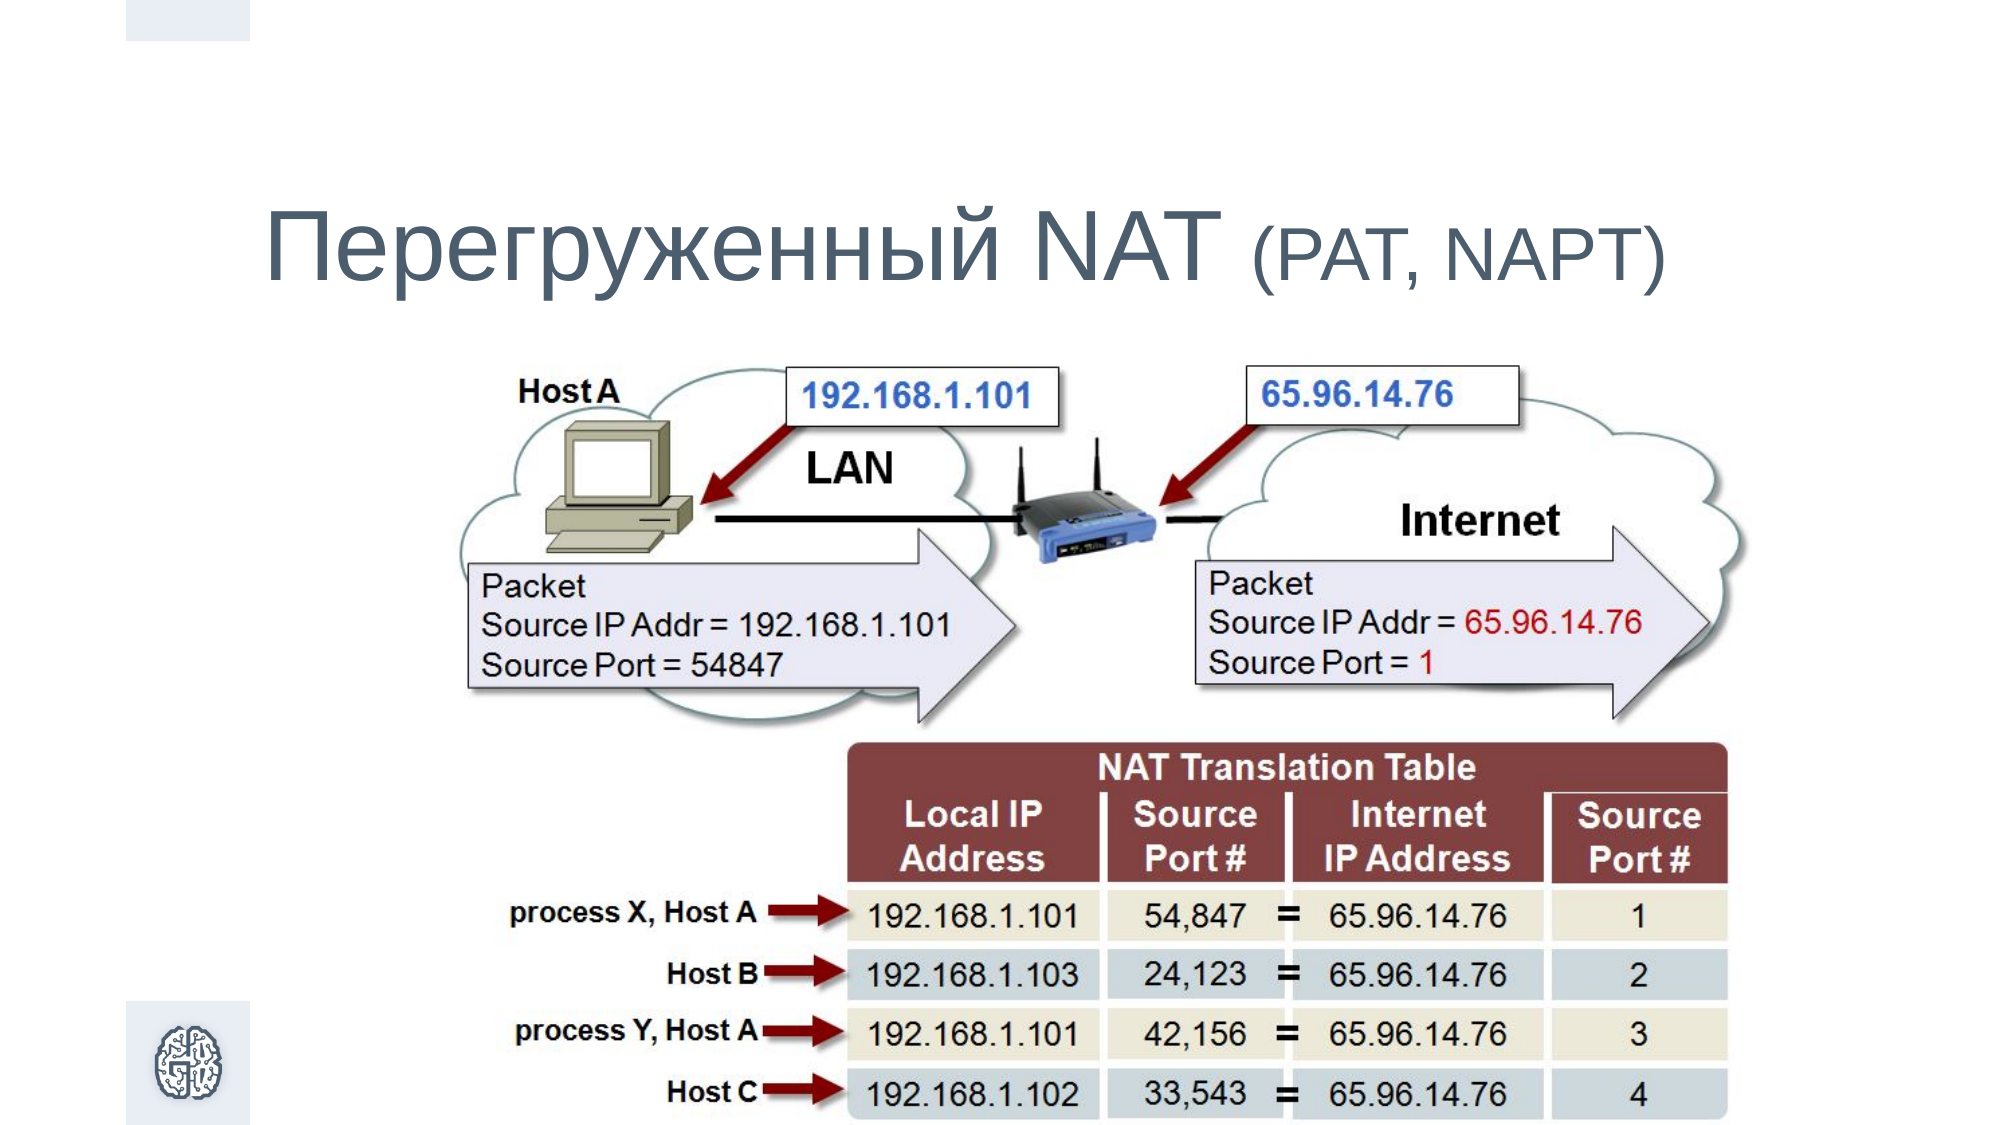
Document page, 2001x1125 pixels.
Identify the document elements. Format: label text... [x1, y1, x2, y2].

picture [144, 1016, 232, 1110]
picture [453, 344, 1752, 1125]
title Перегруженный NAT (PAT, NAPT) [248, 124, 1752, 372]
